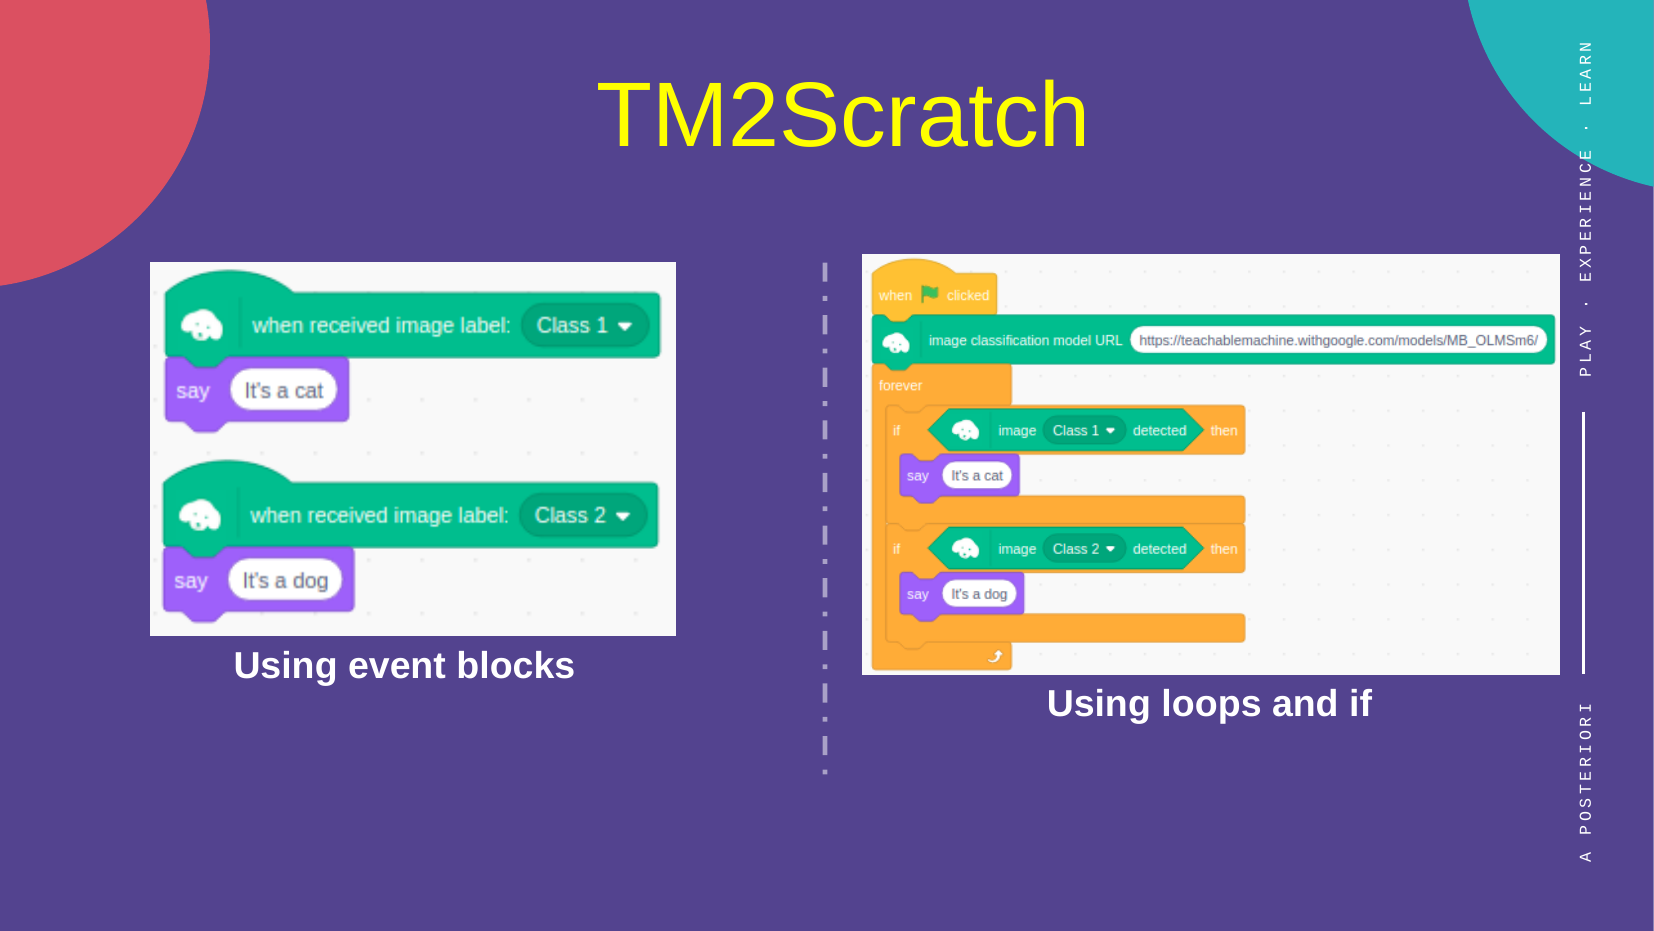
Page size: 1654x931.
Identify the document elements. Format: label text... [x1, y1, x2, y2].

title TM2Scratch [187, 37, 1501, 193]
text_box Using loops and if [1032, 676, 1388, 732]
picture [862, 254, 1560, 676]
text_box Using event blocks [218, 637, 591, 695]
picture [150, 262, 676, 636]
